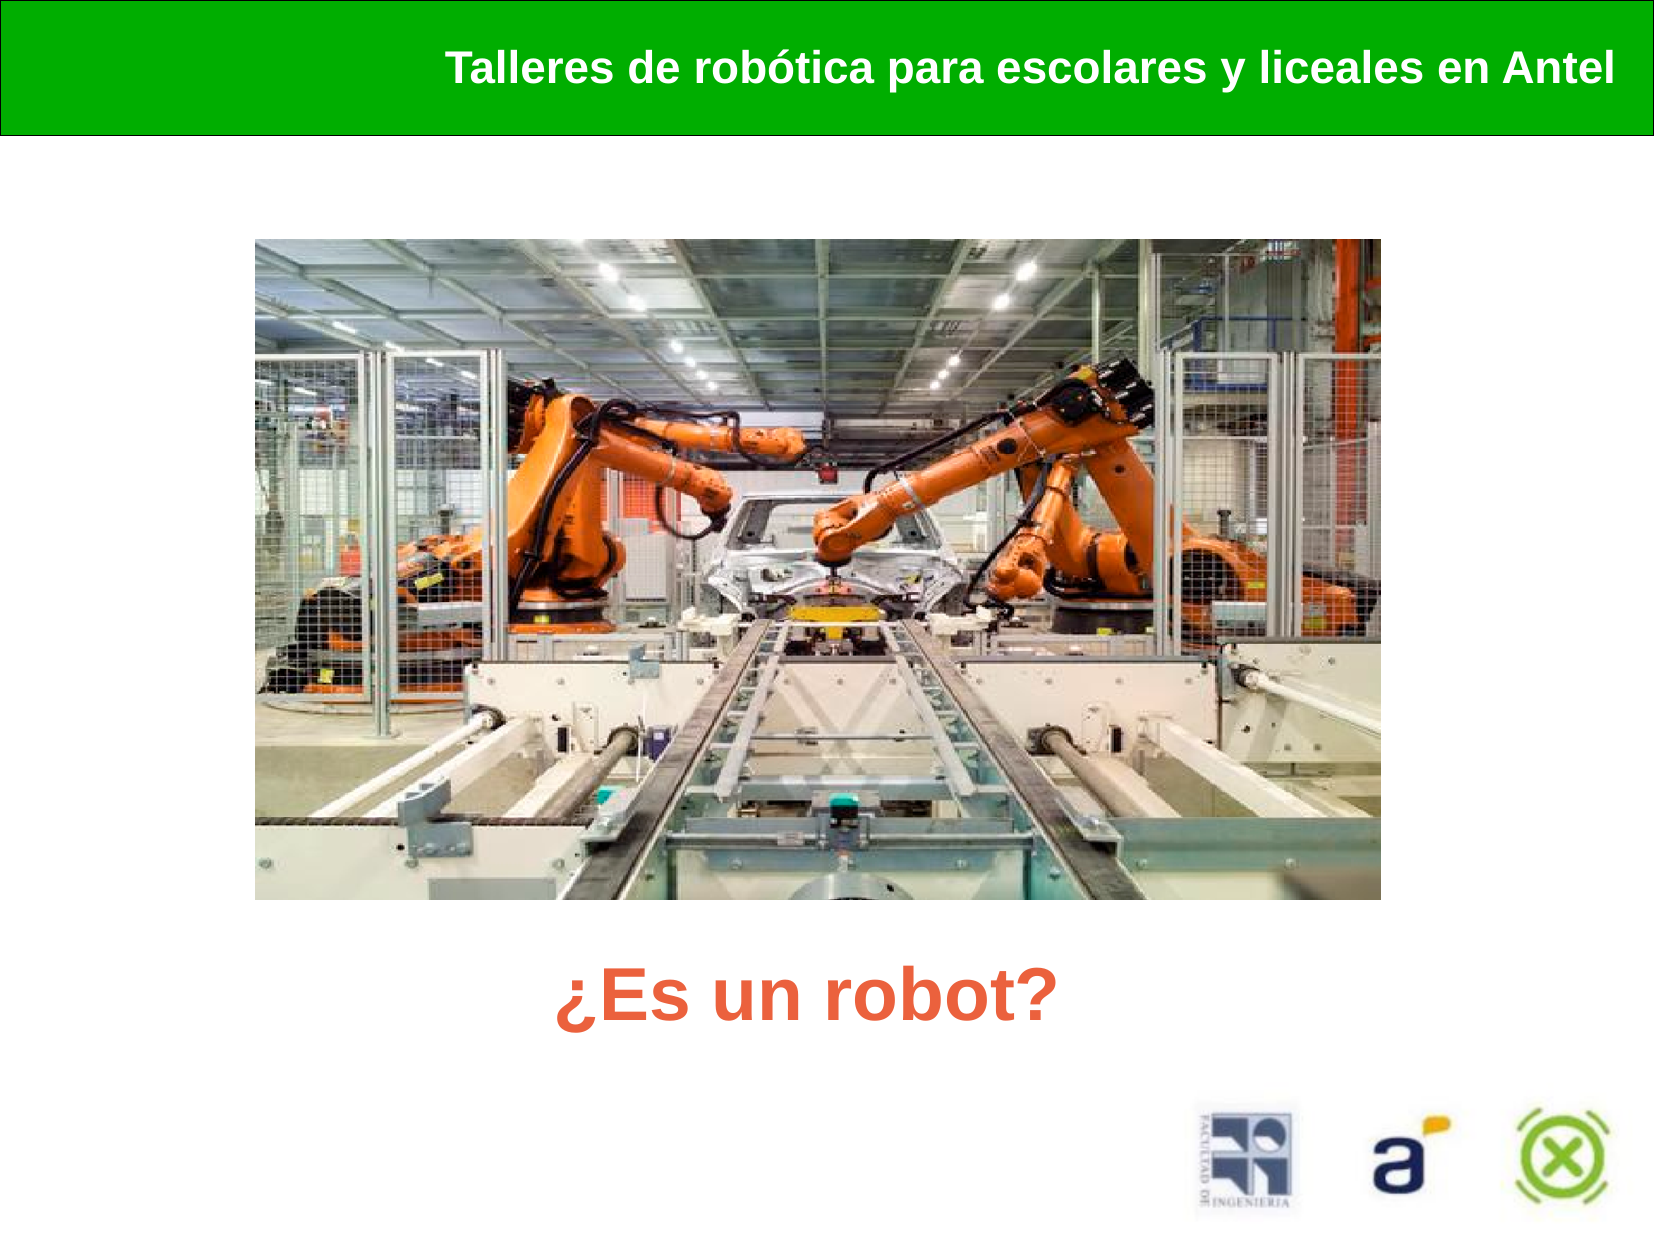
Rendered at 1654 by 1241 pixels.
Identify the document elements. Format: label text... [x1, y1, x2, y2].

picture [0, 136, 1654, 1241]
text_box ¿Es un robot? [420, 945, 1195, 1044]
text_box Talleres de robótica para escolares y liceales en Antel [0, 0, 1654, 136]
